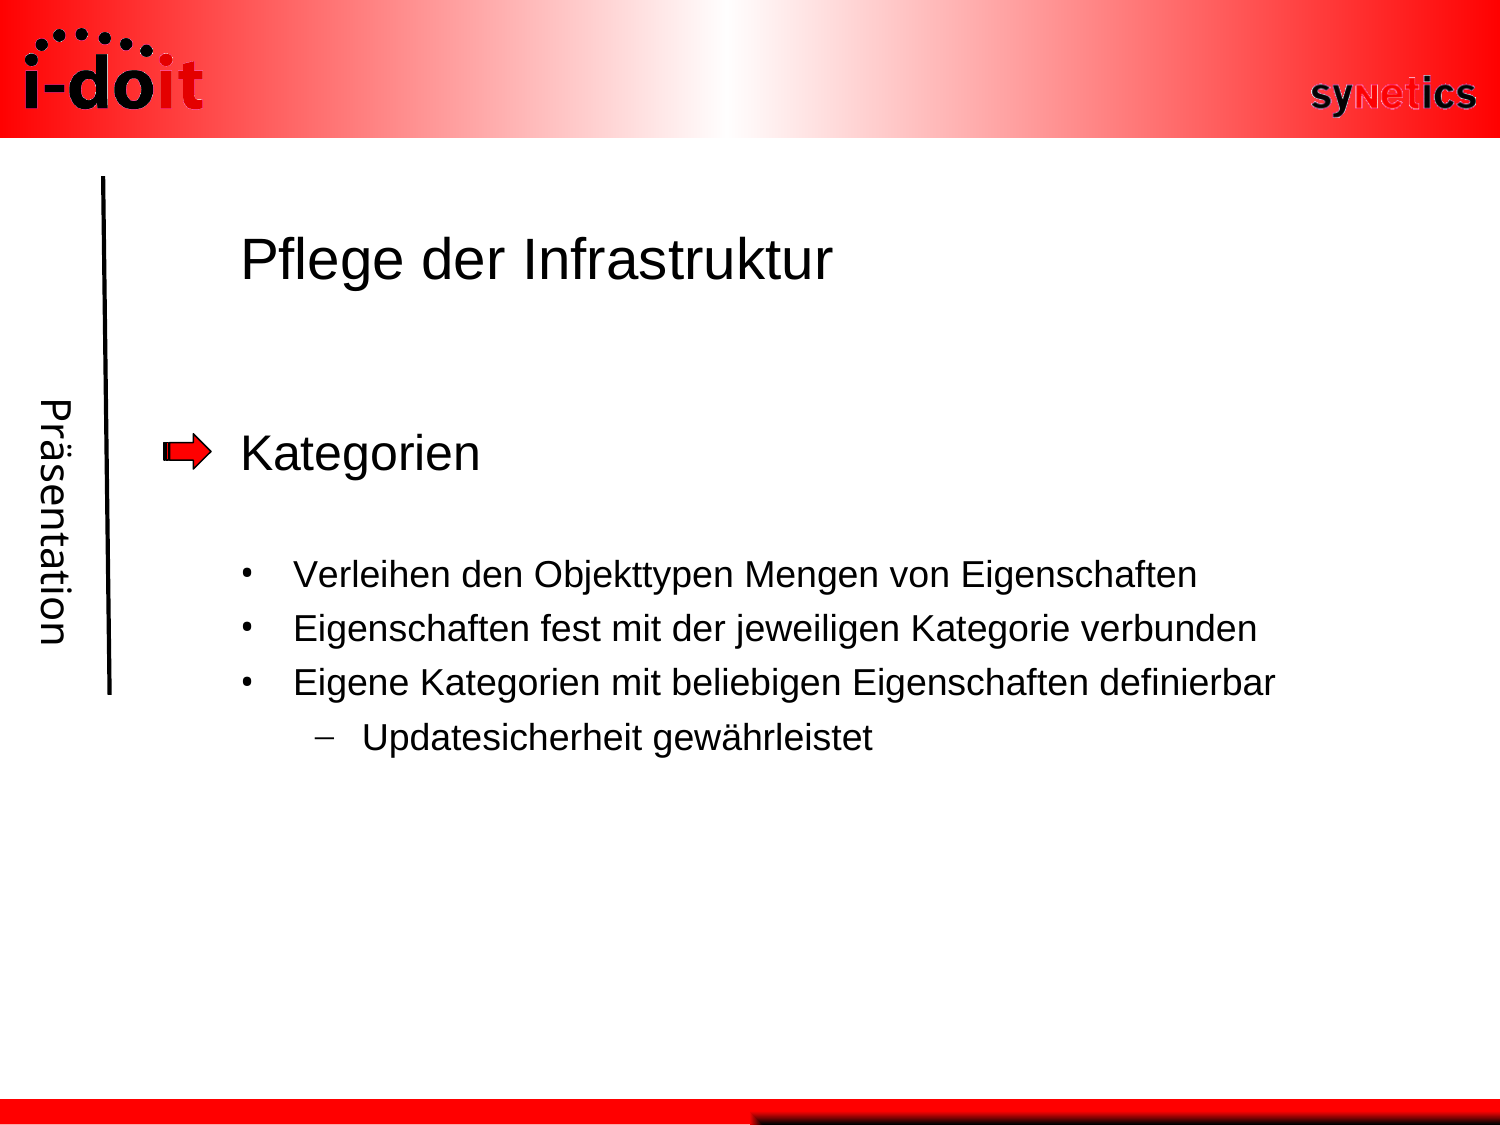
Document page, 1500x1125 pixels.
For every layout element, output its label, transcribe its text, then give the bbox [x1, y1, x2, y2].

text_box Kategorien Verleihen den Objekttypen Mengen von Eigenschaften Eigenschaften fest mit der jeweiligen Kategorie verbunden Eigene Kategorien mit beliebigen Eigenschaften definierbar Updatesicherheit gewährleistet [225, 412, 1426, 1001]
text_box Pflege der Infrastruktur [225, 162, 1426, 351]
text_box [164, 433, 212, 470]
picture [5, 11, 254, 126]
picture [1311, 75, 1476, 119]
